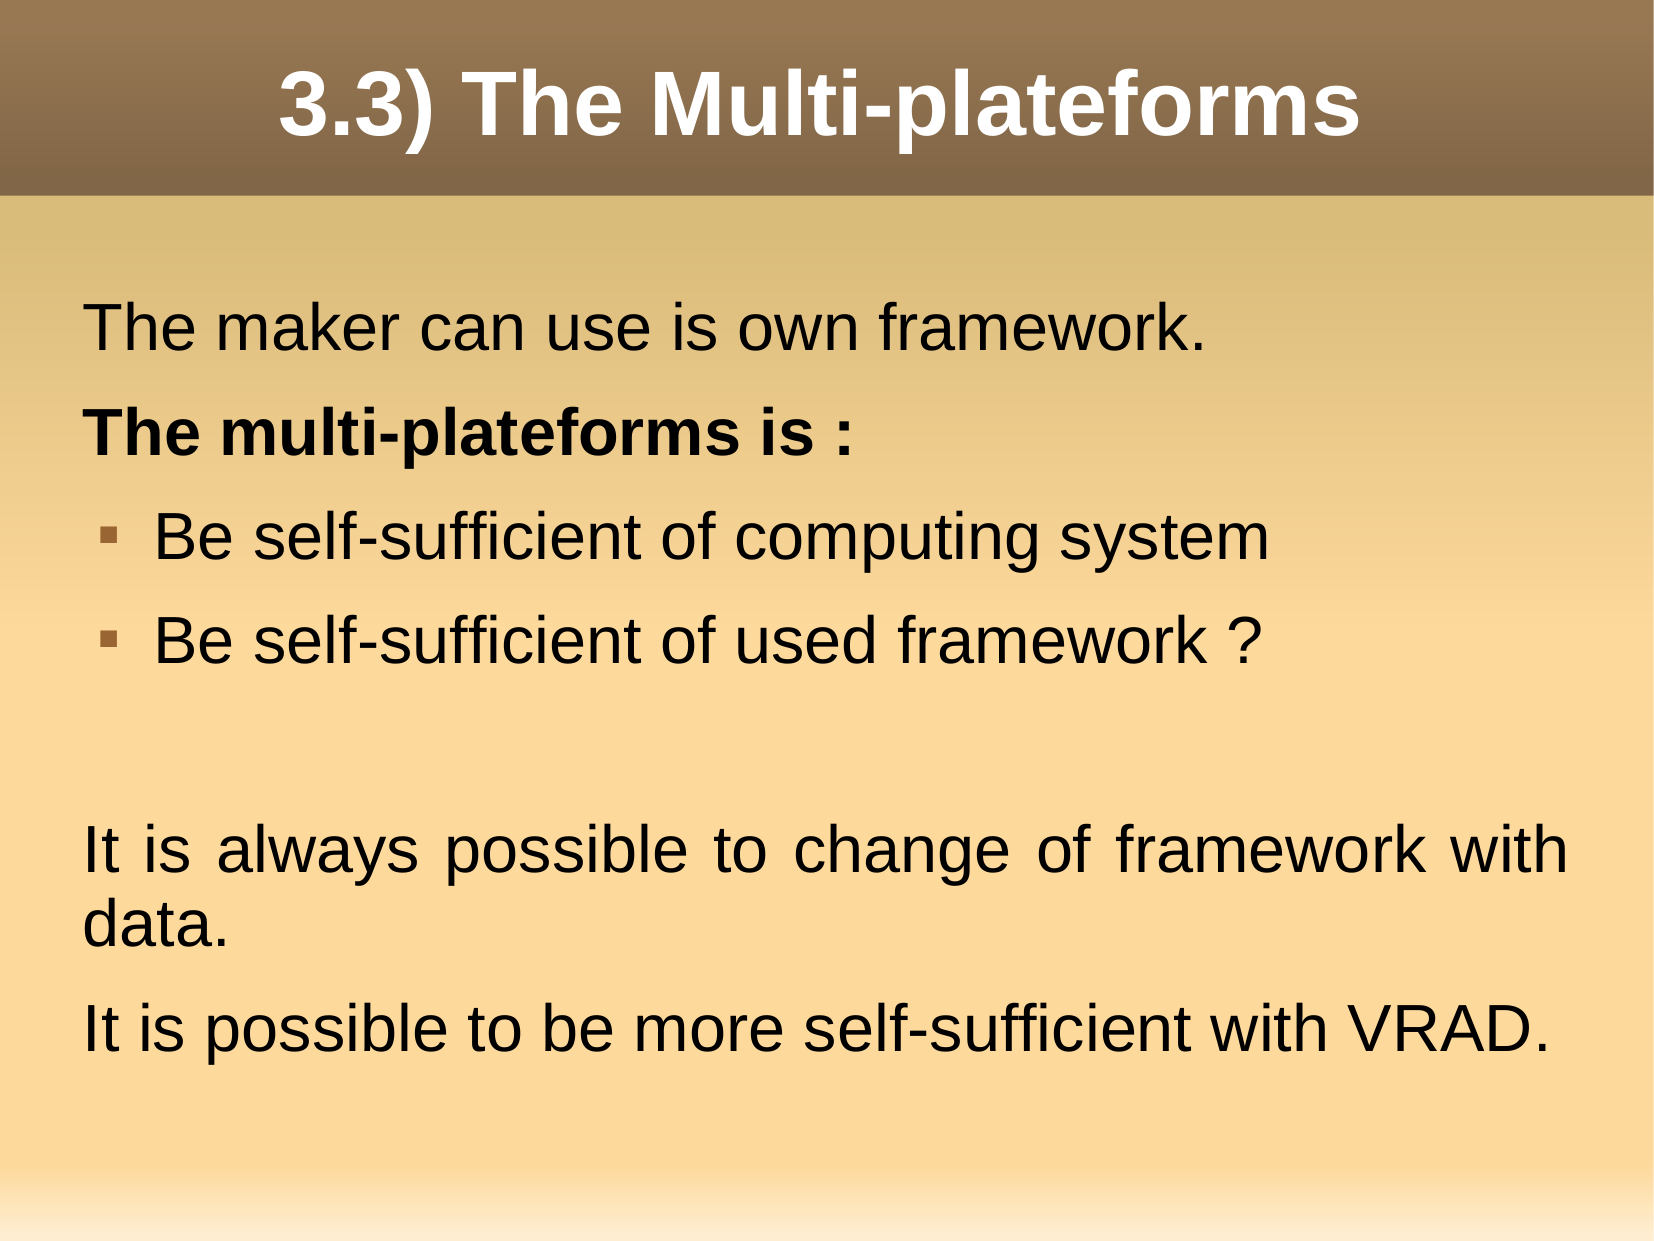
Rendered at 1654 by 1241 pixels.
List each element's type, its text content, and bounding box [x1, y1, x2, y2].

list The maker can use is own framework. The multi-plateforms is : Be self-sufficient of computing system Be self-sufficient of used framework ? It is always possible to change of framework with data. It is possible to be more self-sufficient with VRAD. [82, 290, 1571, 1094]
picture [0, 0, 1654, 1241]
title 3.3) The Multi-plateforms [76, 7, 1565, 200]
